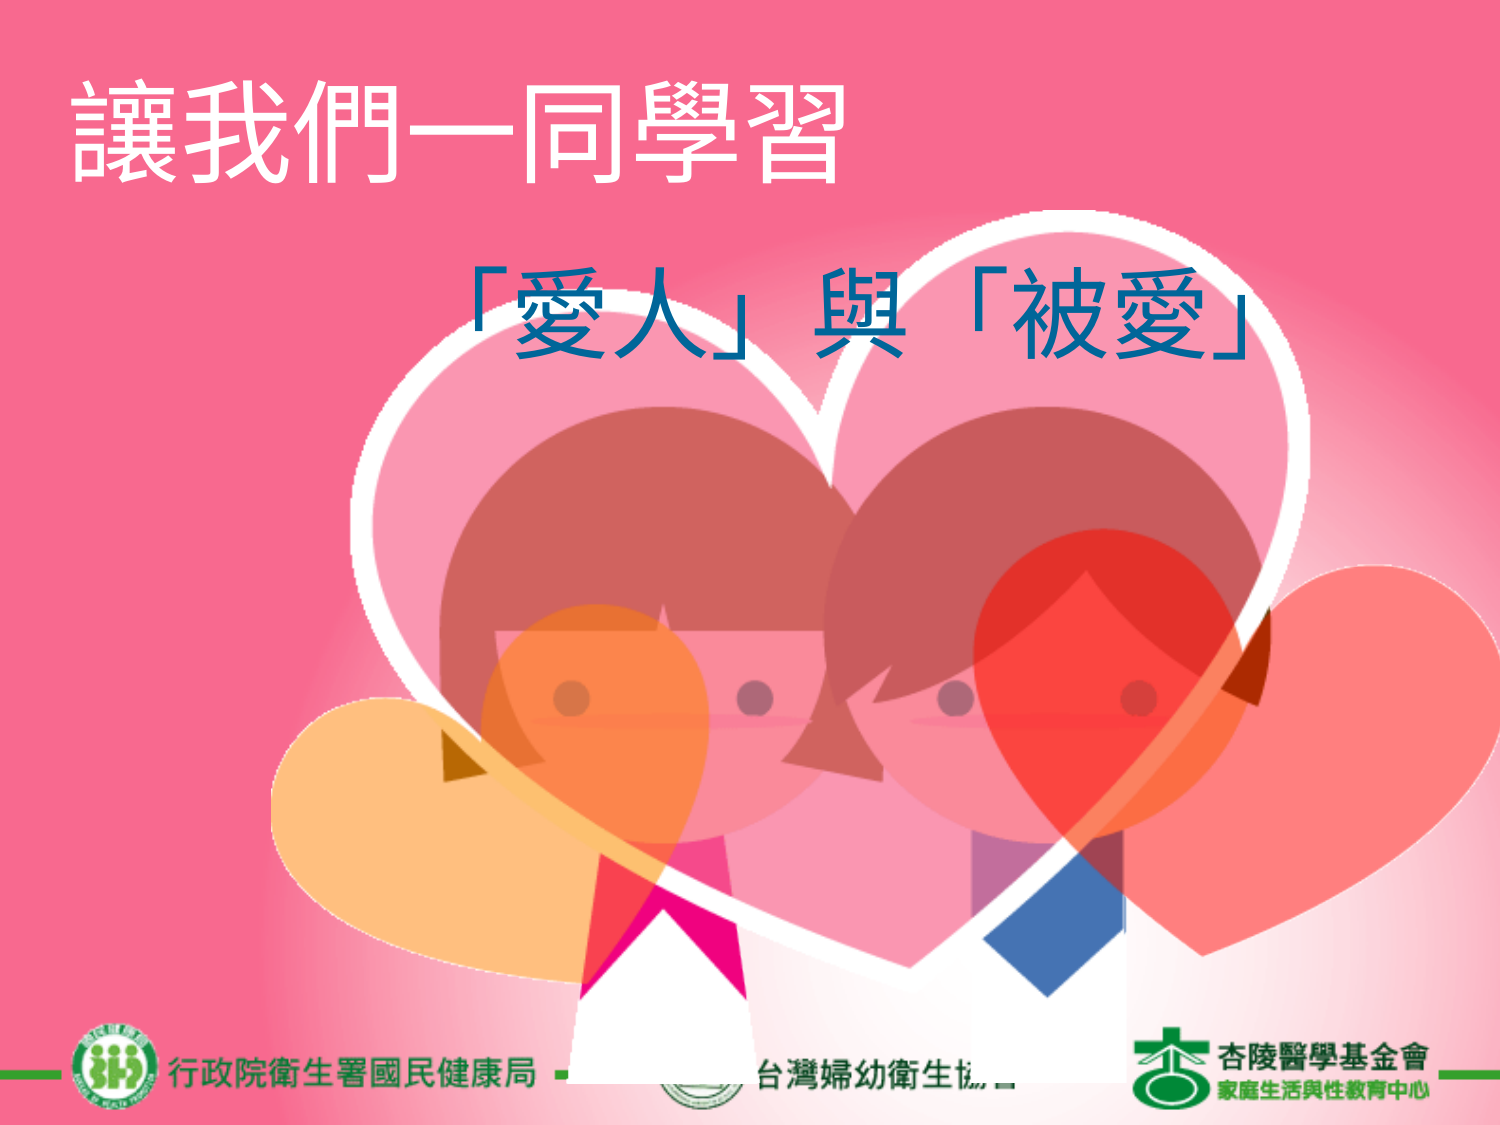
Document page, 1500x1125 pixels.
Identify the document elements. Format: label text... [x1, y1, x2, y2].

picture [0, 0, 1500, 1125]
text_box 「愛人」與「被愛」 [395, 243, 1326, 379]
text_box 讓我們一同學習 [53, 54, 871, 206]
